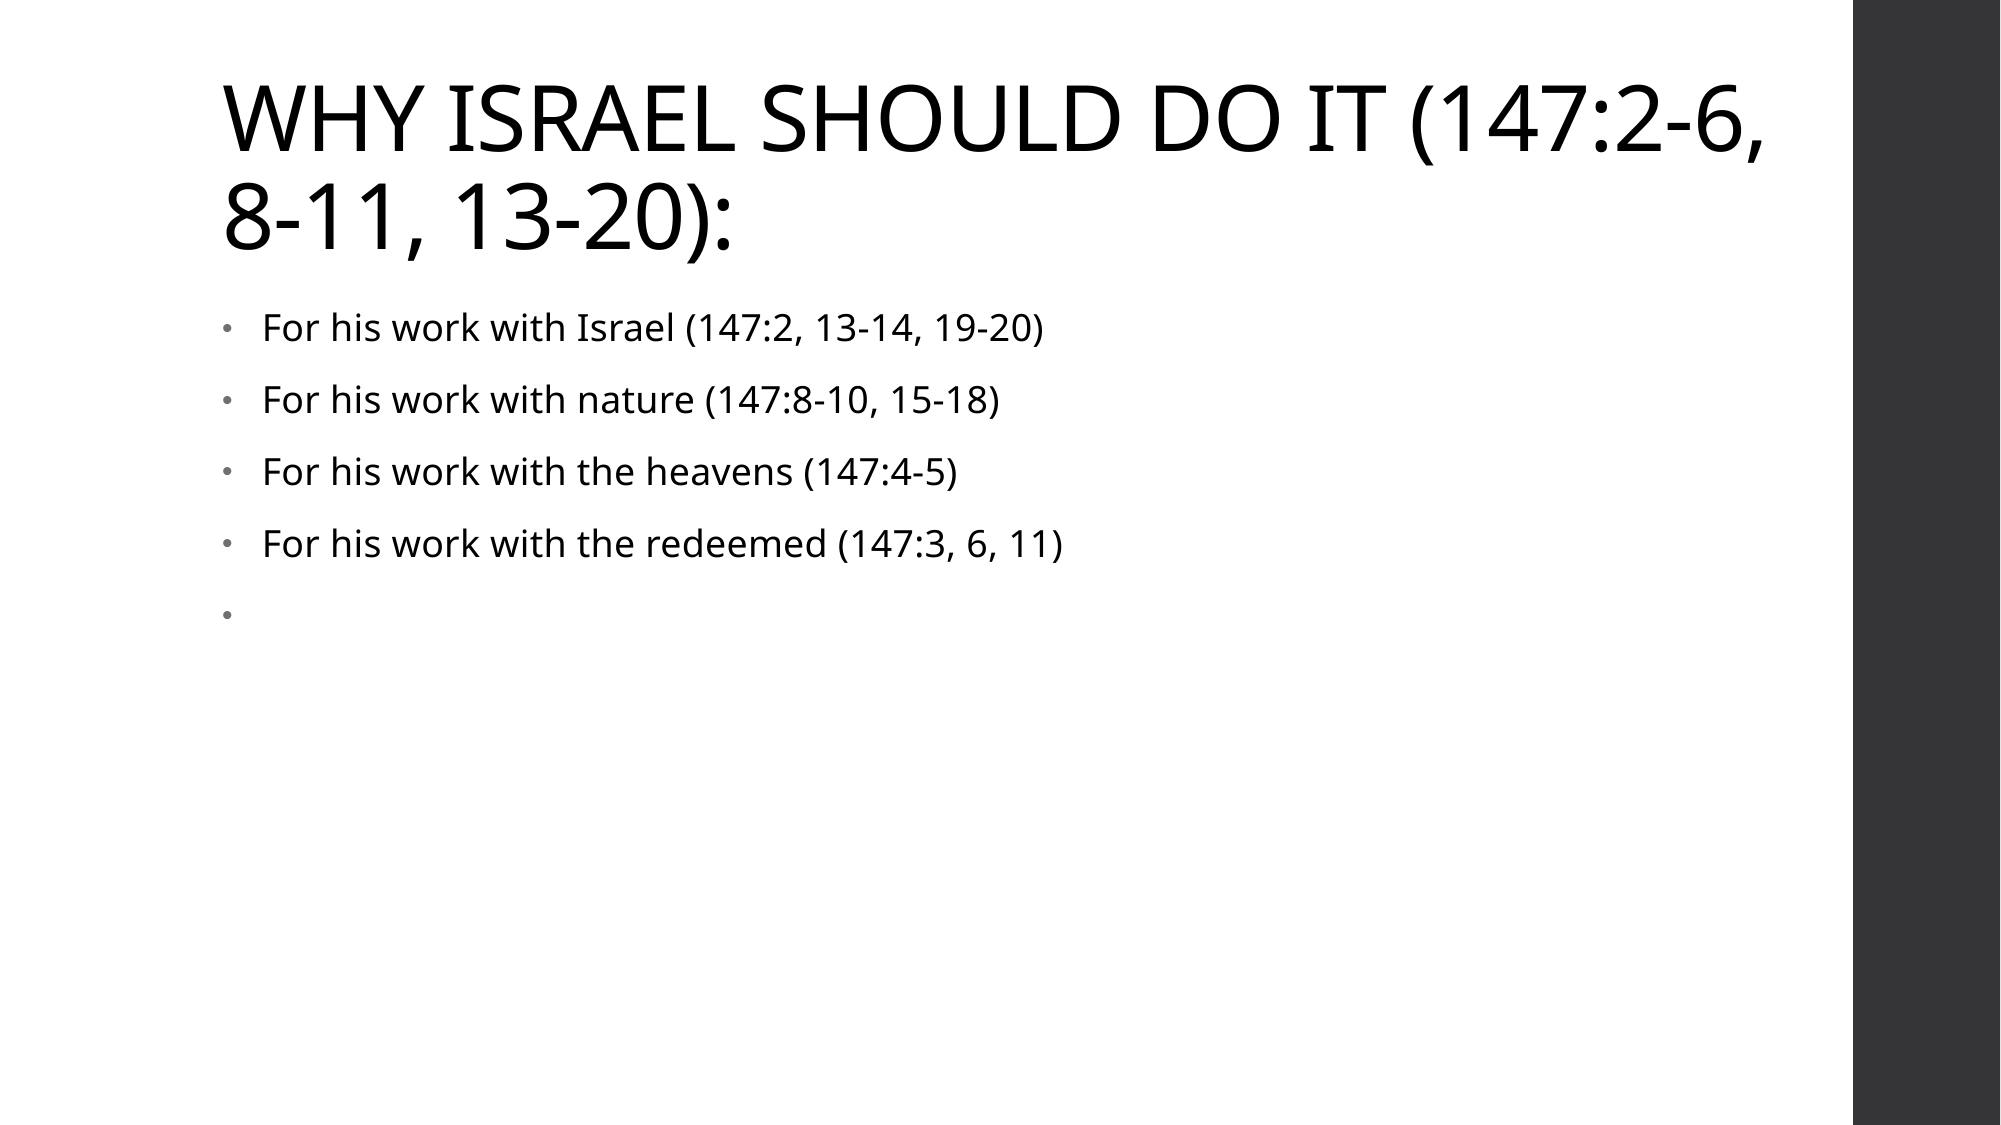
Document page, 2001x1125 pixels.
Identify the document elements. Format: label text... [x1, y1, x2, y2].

title WHY ISRAEL SHOULD DO IT (147:2-6, 8-11, 13-20): [206, 60, 1797, 278]
list For his work with Israel (147:2, 13-14, 19-20) For his work with nature (147:8-10, 15-18) For his work with the heavens (147:4-5) For his work with the redeemed (147:3, 6, 11) [206, 299, 1617, 1014]
